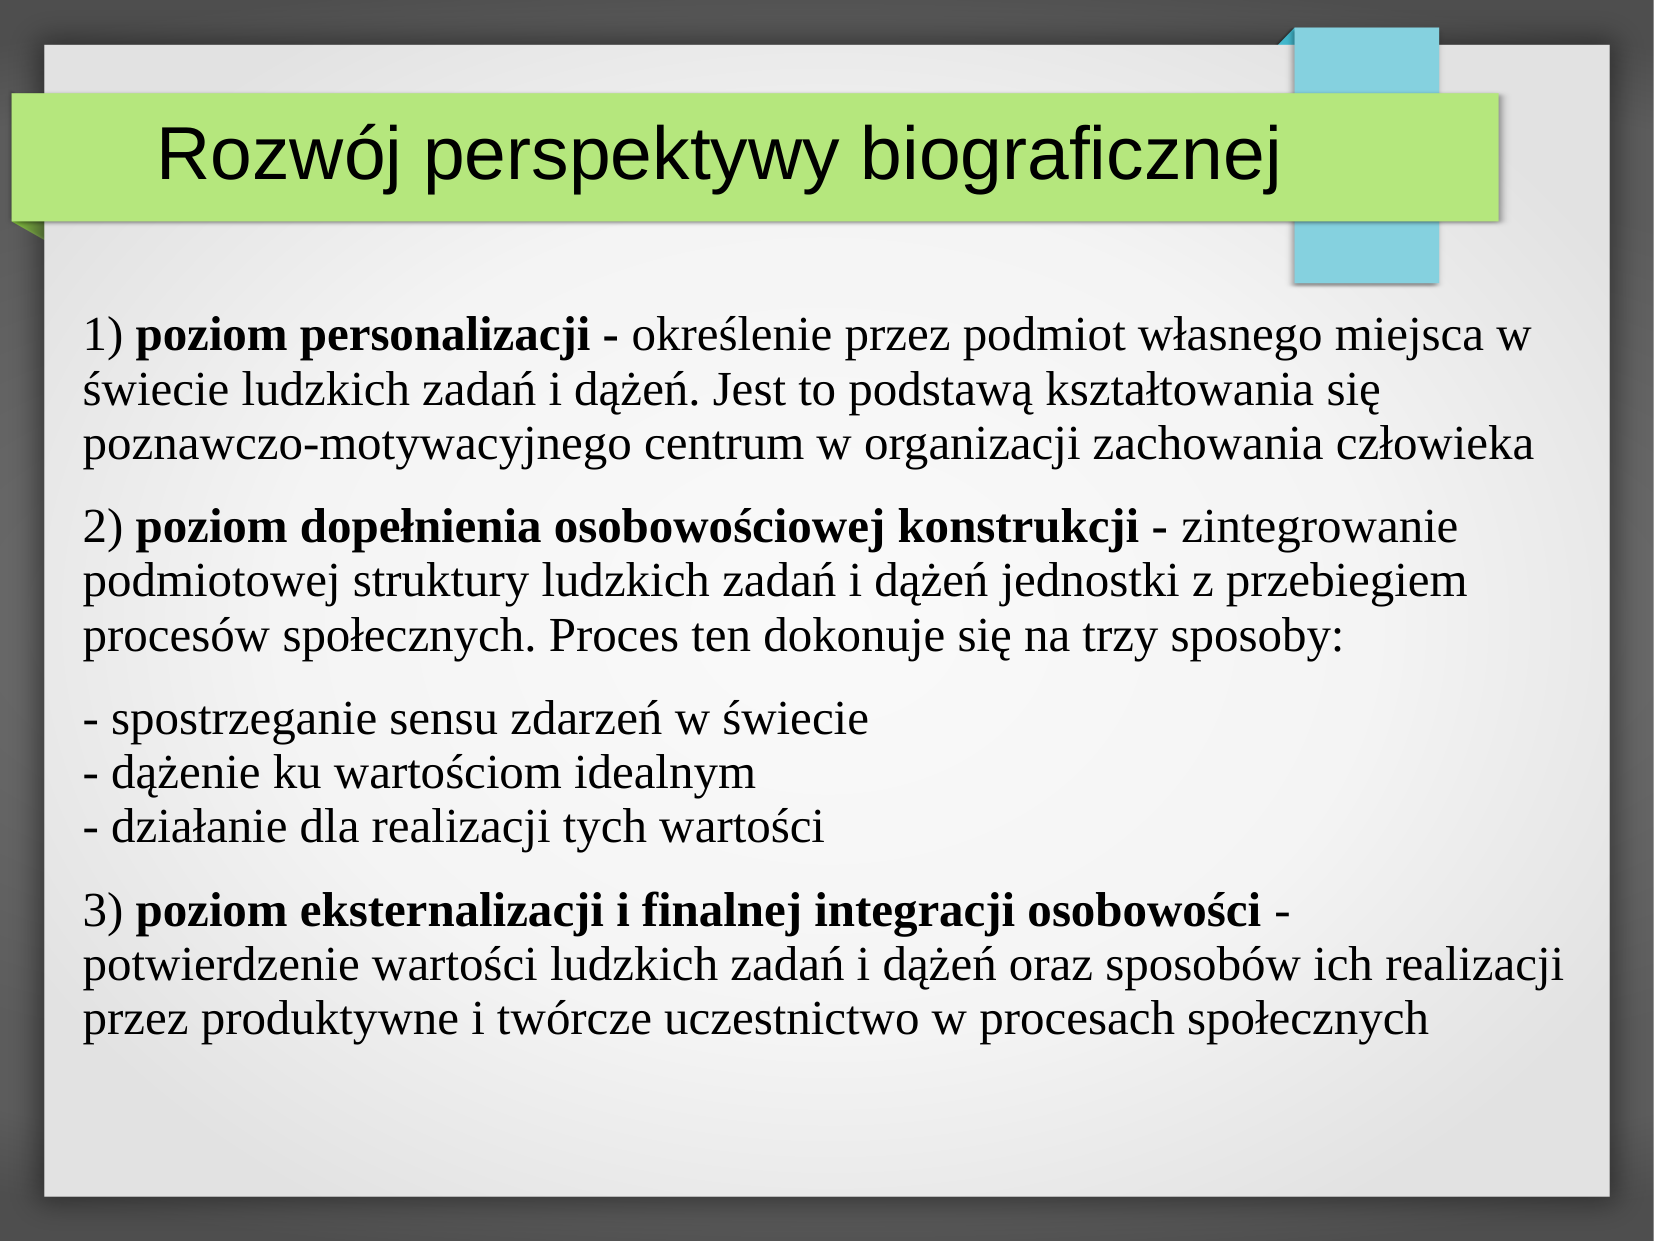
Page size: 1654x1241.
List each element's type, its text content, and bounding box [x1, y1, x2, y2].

picture [0, 0, 1654, 1241]
title Rozwój perspektywy biograficznej [82, 94, 1347, 213]
list 1) poziom personalizacji - określenie przez podmiot własnego miejsca w świecie ludzkich zadań i dążeń. Jest to podstawą kształtowania się poznawczo-motywacyjnego centrum w organizacji zachowania człowieka 2) poziom dopełnienia osobowościowej konstrukcji - zintegrowanie podmiotowej struktury ludzkich zadań i dążeń jednostki z przebiegiem procesów społecznych. Proces ten dokonuje się na trzy sposoby: - spostrzeganie sensu zdarzeń w świecie - dążenie ku wartościom idealnym - działanie dla realizacji tych wartości 3) poziom eksternalizacji i finalnej integracji osobowości - potwierdzenie wartości ludzkich zadań i dążeń oraz sposobów ich realizacji przez produktywne i twórcze uczestnictwo w procesach społecznych [82, 307, 1571, 1063]
